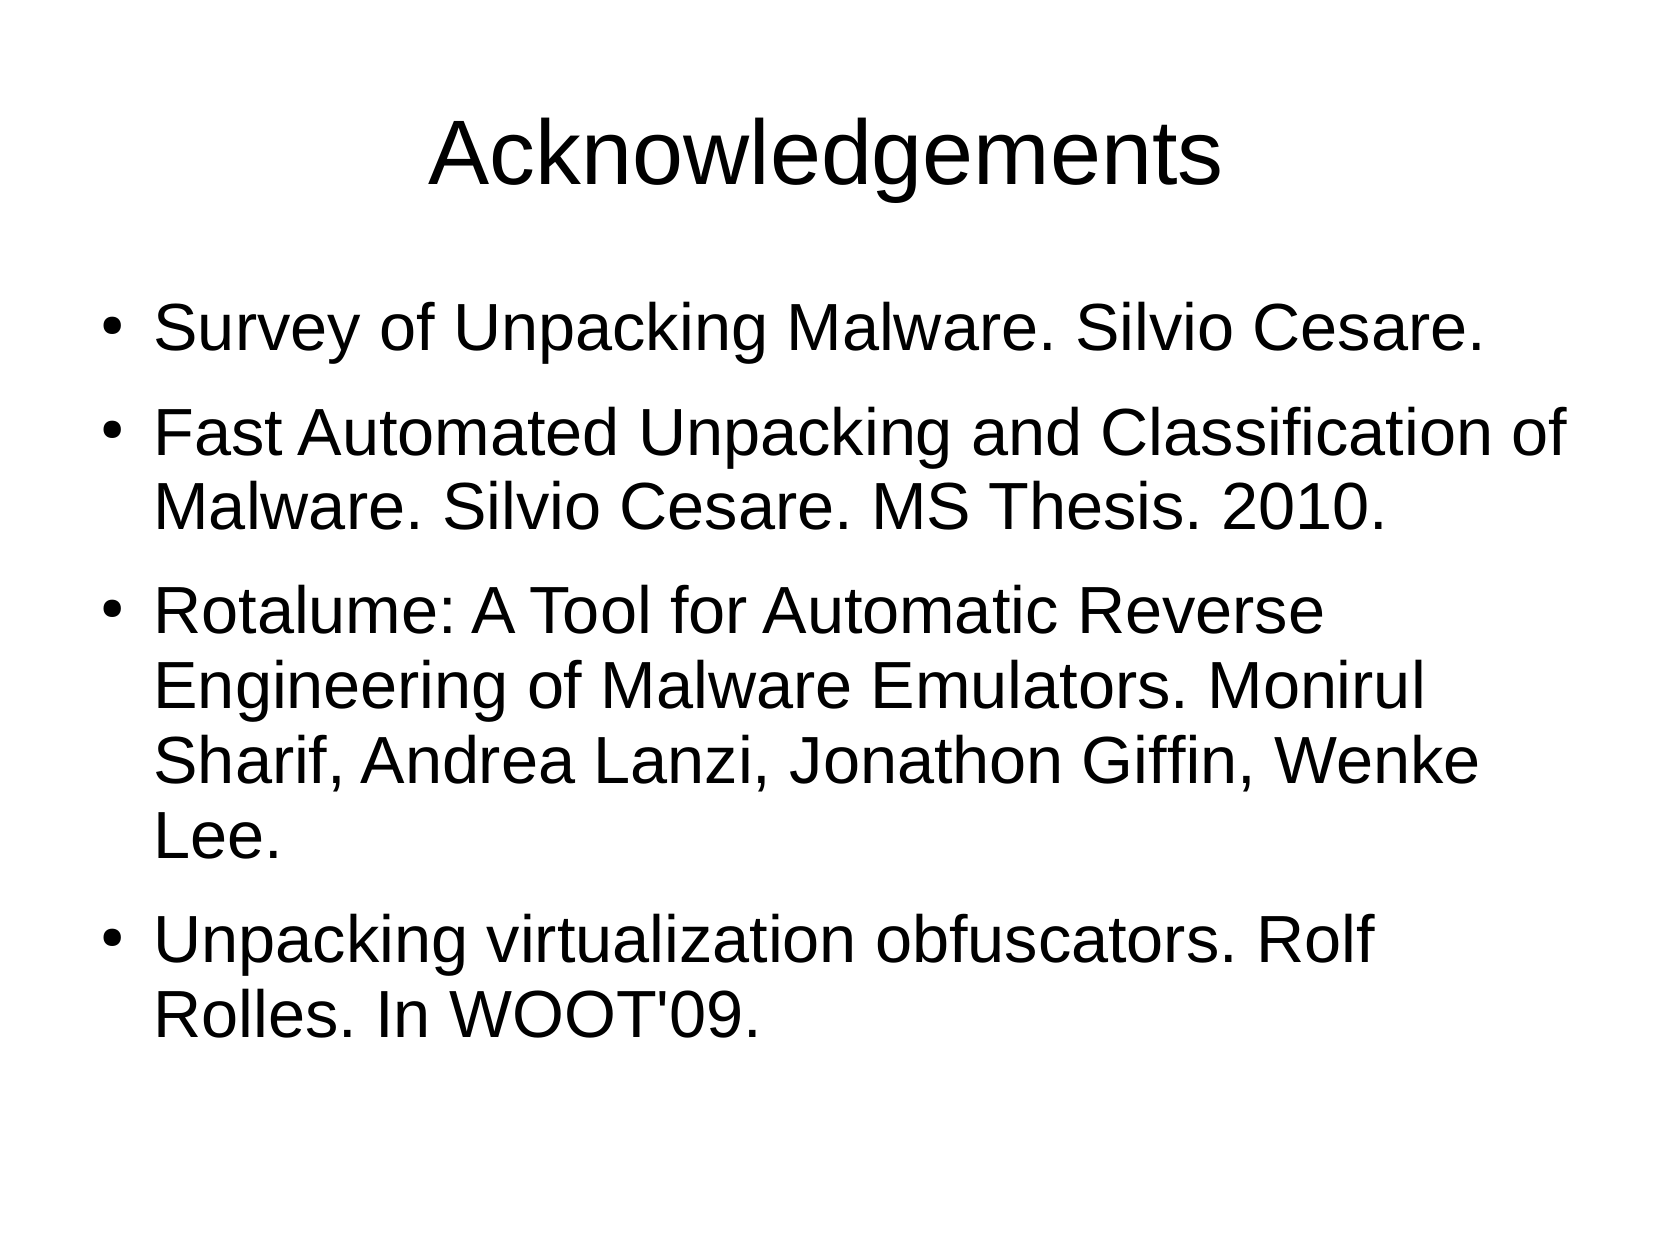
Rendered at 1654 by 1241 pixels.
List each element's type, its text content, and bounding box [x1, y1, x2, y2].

list Survey of Unpacking Malware. Silvio Cesare. Fast Automated Unpacking and Classification of Malware. Silvio Cesare. MS Thesis. 2010. Rotalume: A Tool for Automatic Reverse Engineering of Malware Emulators. Monirul Sharif, Andrea Lanzi, Jonathon Gifﬁn, Wenke Lee. Unpacking virtualization obfuscators. Rolf Rolles. In WOOT'09. [82, 290, 1571, 1109]
title Acknowledgements [82, 49, 1571, 257]
